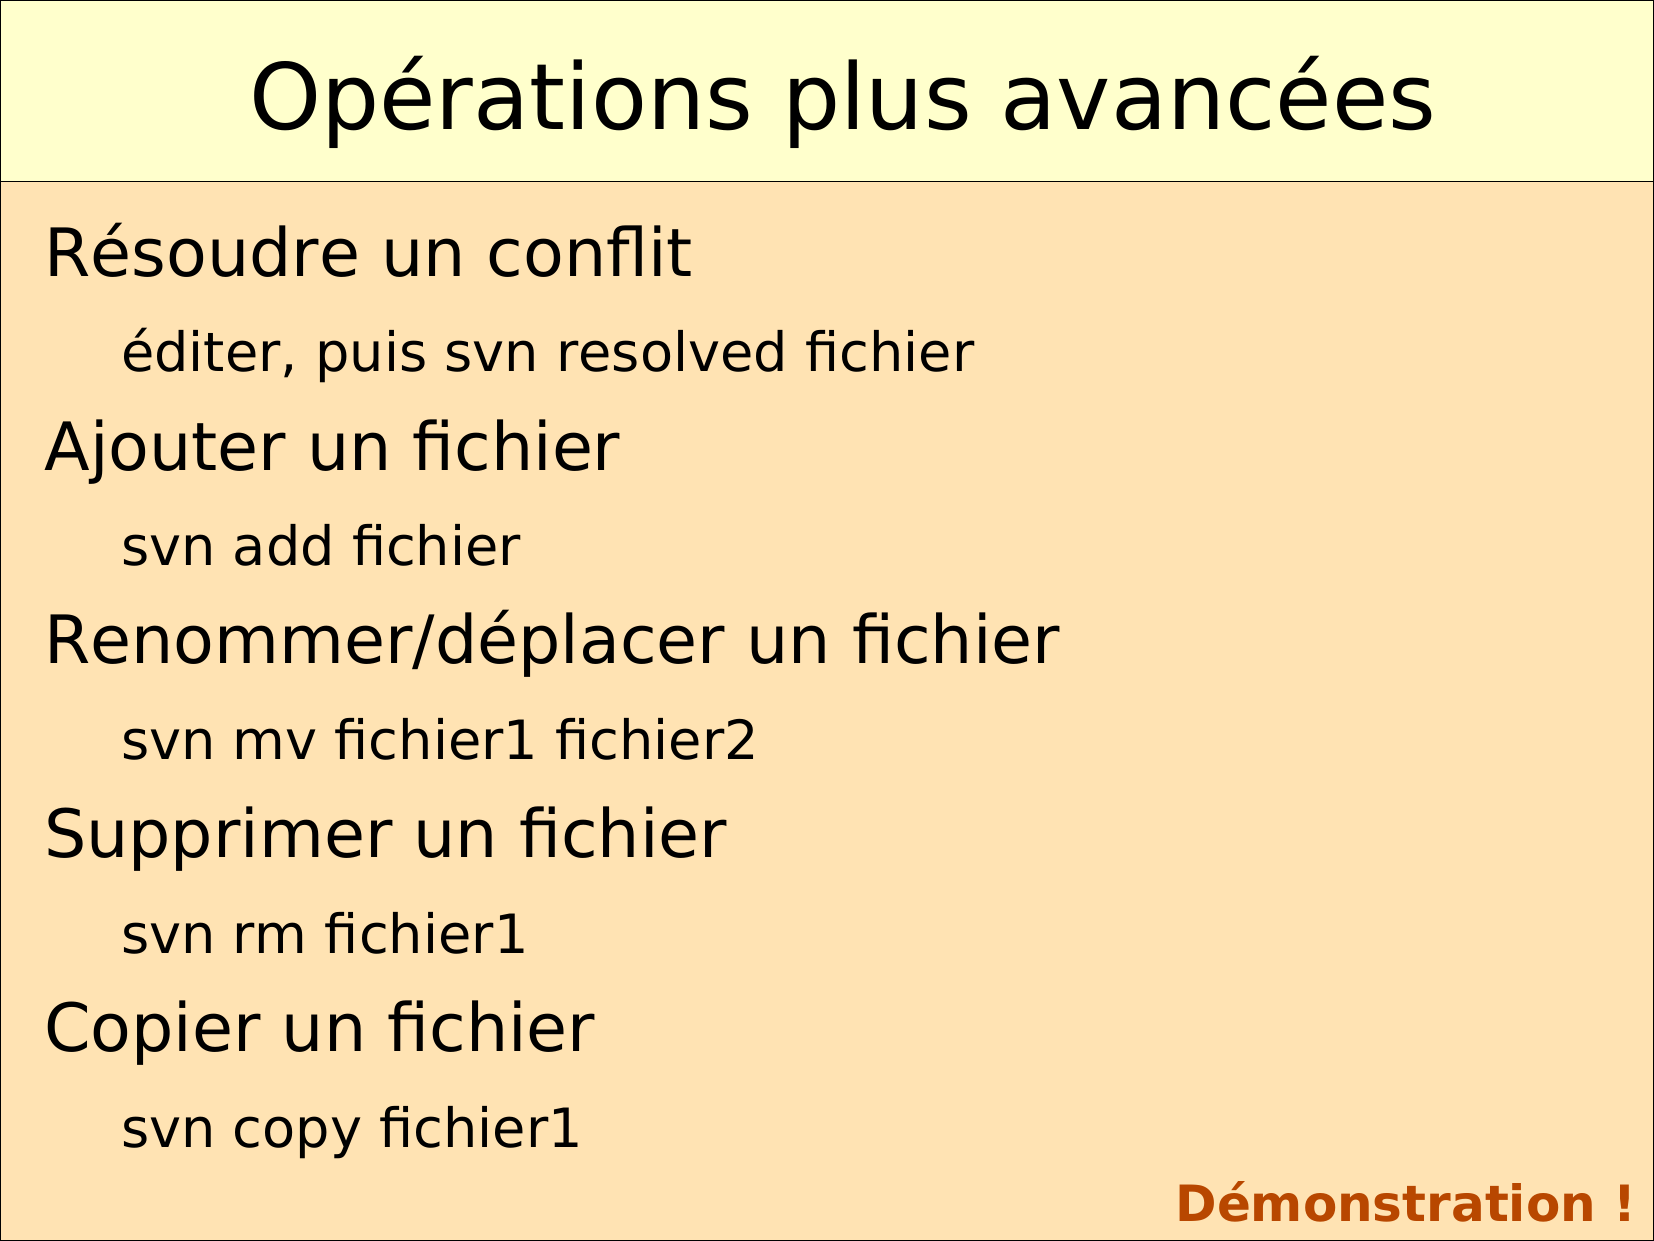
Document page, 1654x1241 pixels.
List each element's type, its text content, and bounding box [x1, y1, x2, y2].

list Résoudre un conflit éditer, puis svn resolved fichier Ajouter un fichier svn add fichier Renommer/déplacer un fichier svn mv fichier1 fichier2 Supprimer un fichier svn rm fichier1 Copier un fichier svn copy fichier1 [26, 214, 1627, 1186]
text_box Démonstration ! [1160, 1167, 1654, 1241]
title Opérations plus avancées [135, 37, 1552, 158]
